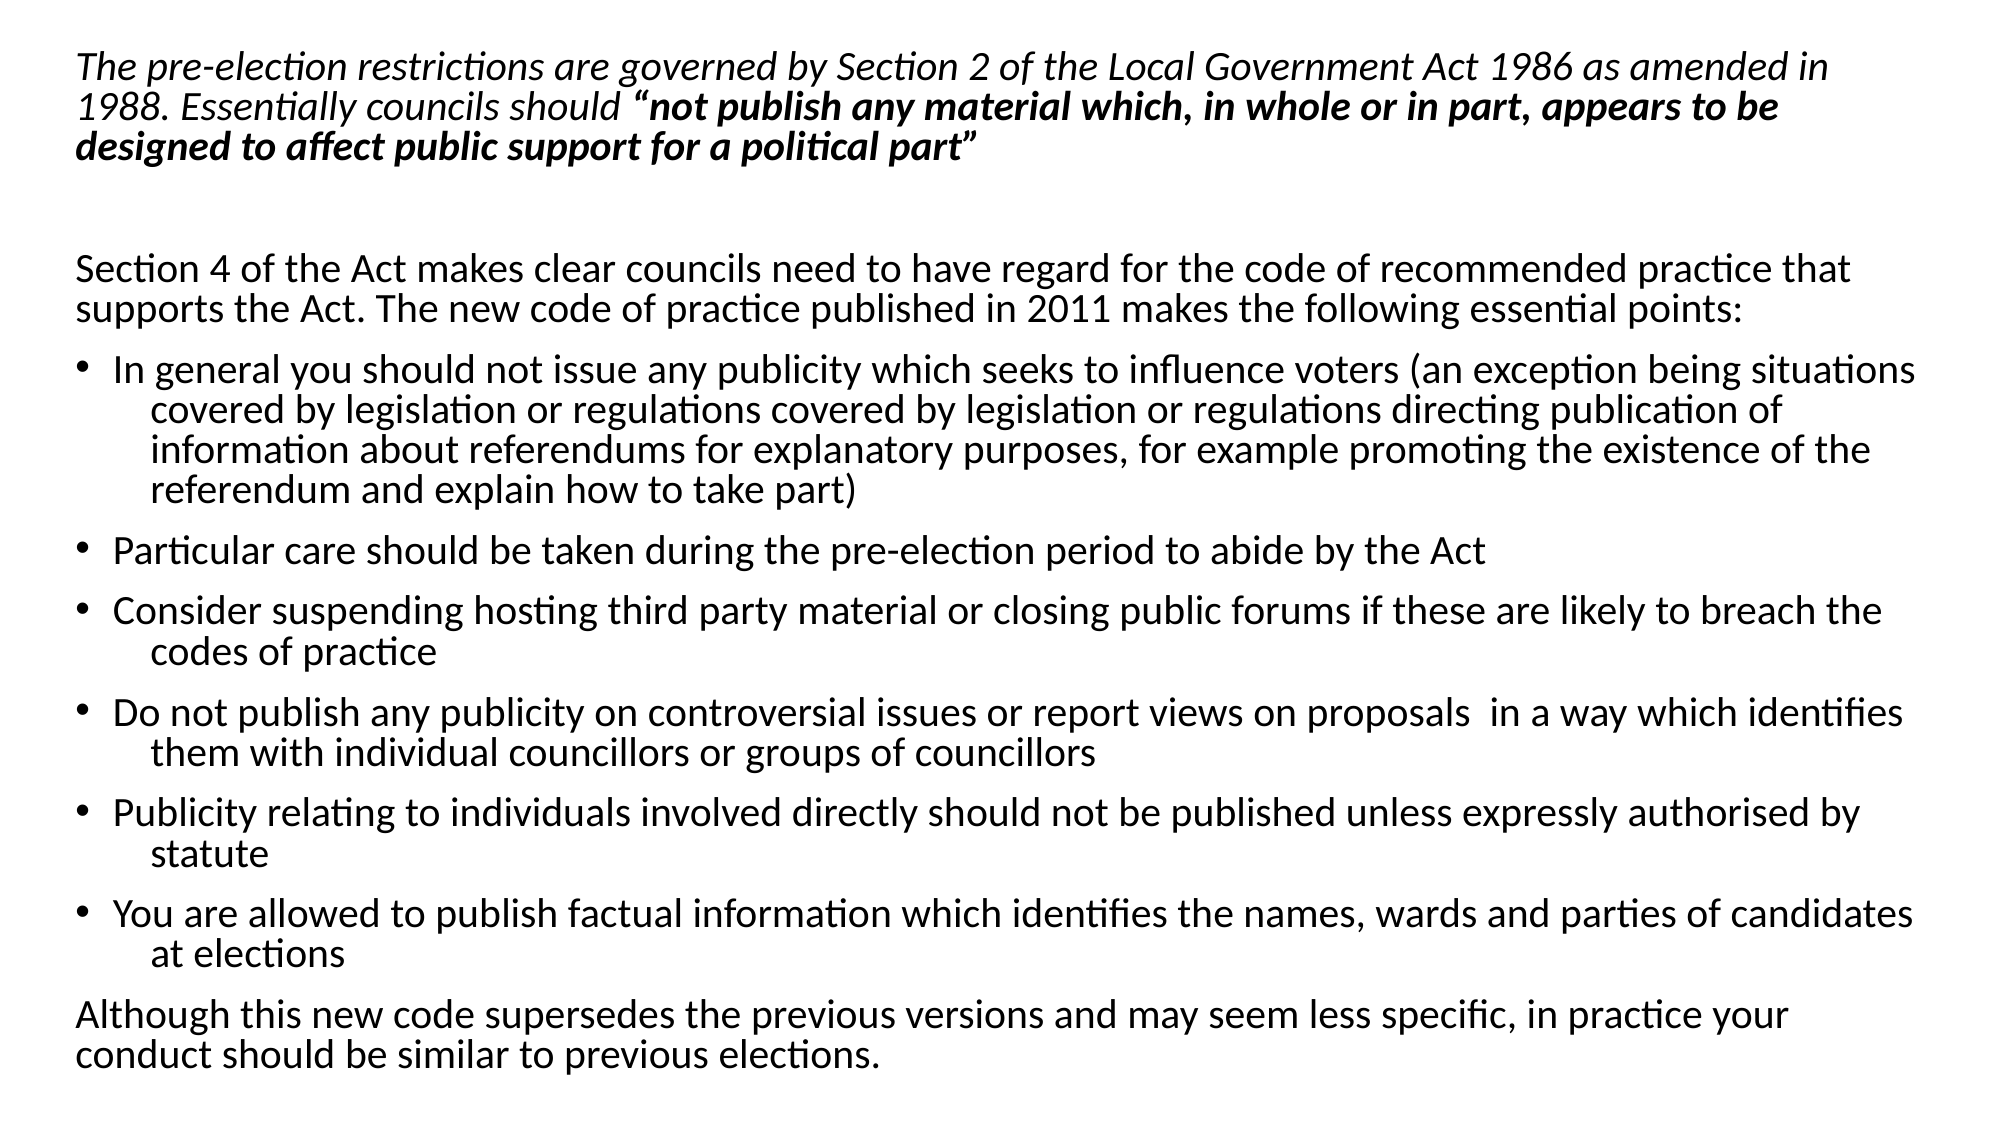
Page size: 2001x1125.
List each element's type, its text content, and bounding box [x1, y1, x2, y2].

list The pre-election restrictions are governed by Section 2 of the Local Government Act 1986 as amended in 1988. Essentially councils should “not publish any material which, in whole or in part, appears to be designed to affect public support for a political part” Section 4 of the Act makes clear councils need to have regard for the code of recommended practice that supports the Act. The new code of practice published in 2011 makes the following essential points: In general you should not issue any publicity which seeks to influence voters (an exception being situations covered by legislation or regulations covered by legislation or regulations directing publication of information about referendums for explanatory purposes, for example promoting the existence of the referendum and explain how to take part) Particular care should be taken during the pre-election period to abide by the Act Consider suspending hosting third party material or closing public forums if these are likely to breach the codes of practice Do not publish any publicity on controversial issues or report views on proposals in a way which identifies them with individual councillors or groups of councillors Publicity relating to individuals involved directly should not be published unless expressly authorised by statute You are allowed to publish factual information which identifies the names, wards and parties of candidates at elections Although this new code supersedes the previous versions and may seem less specific, in practice your conduct should be similar to previous elections. [60, 40, 1933, 1091]
